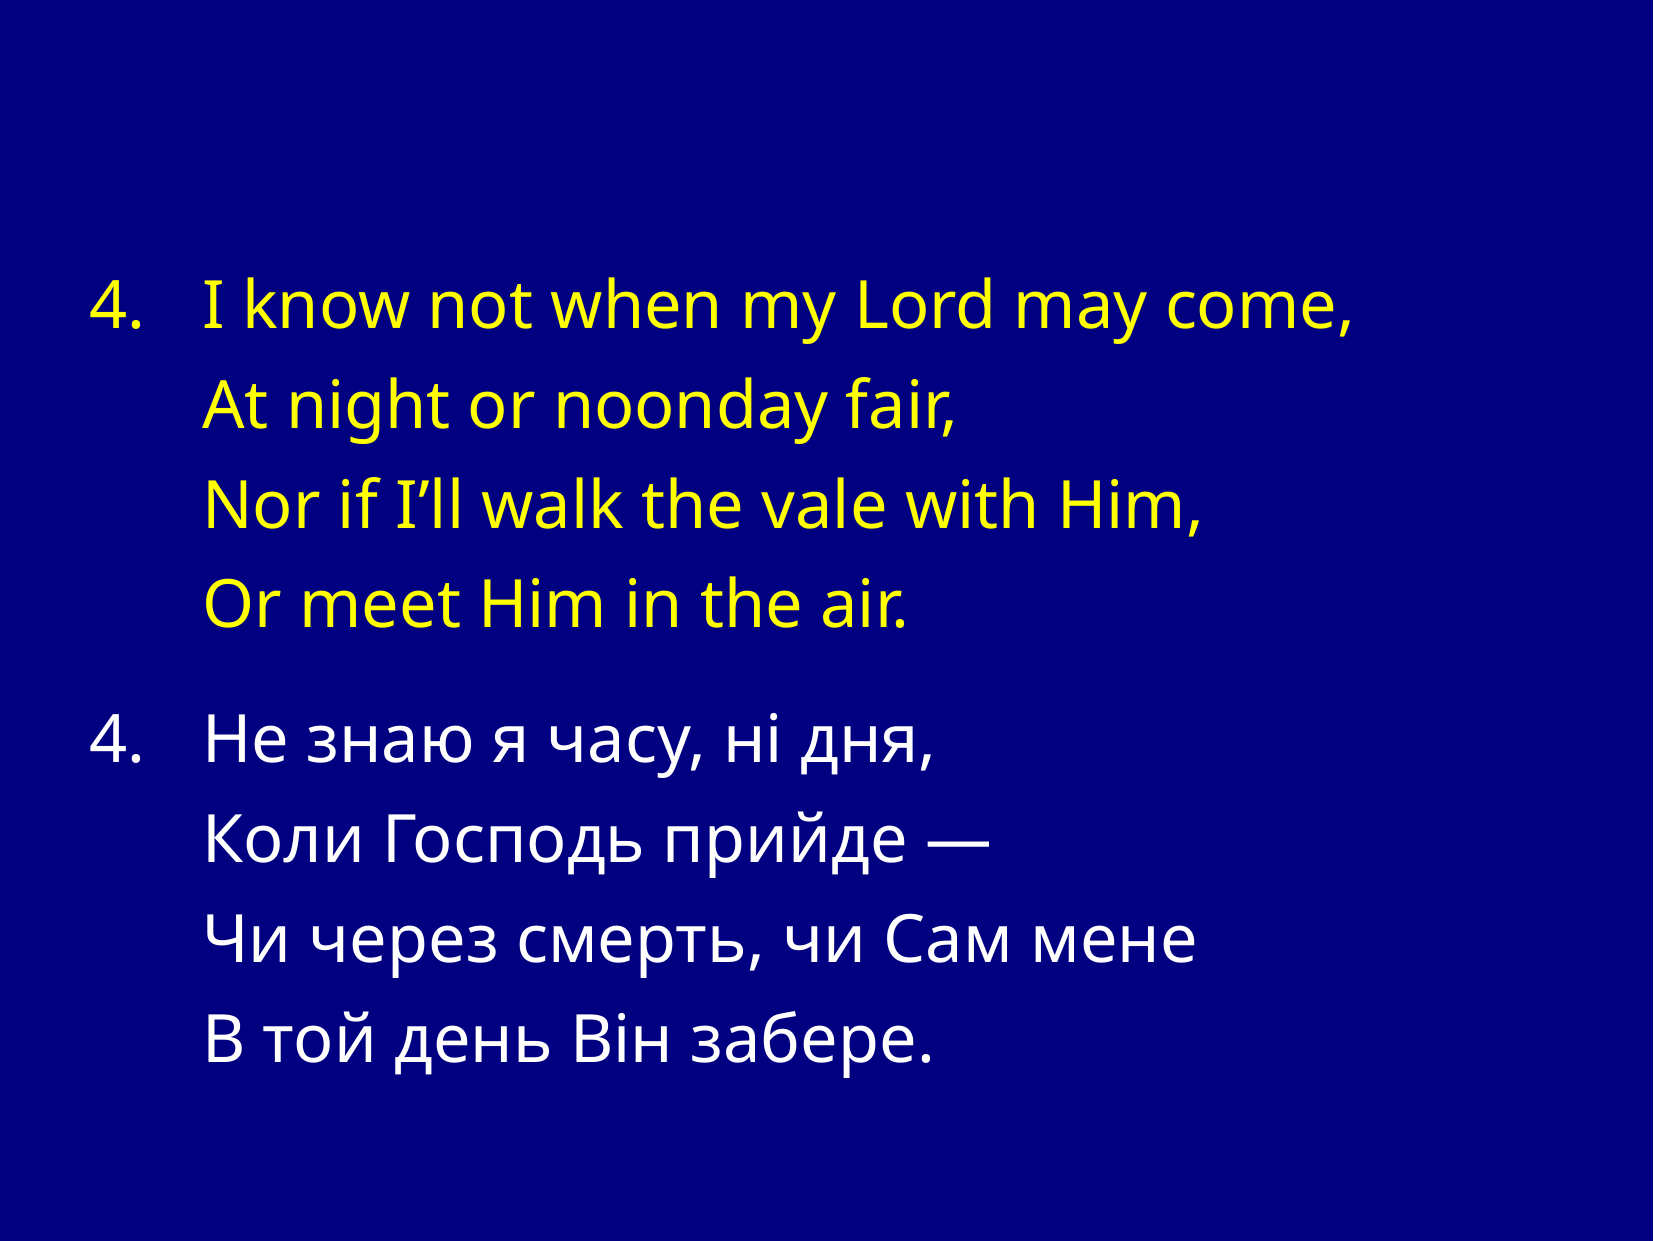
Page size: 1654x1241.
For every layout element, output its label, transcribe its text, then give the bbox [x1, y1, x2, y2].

text_box 4. Не знаю я часу, ні дня, Коли Господь прийде ― Чи через смерть, чи Сам мене В той день Він забере. [75, 675, 1576, 1163]
text_box 4. I know not when my Lord may come, At night or noonday fair, Nor if I’ll walk the vale with Him, Or meet Him in the air. [75, 150, 1576, 638]
